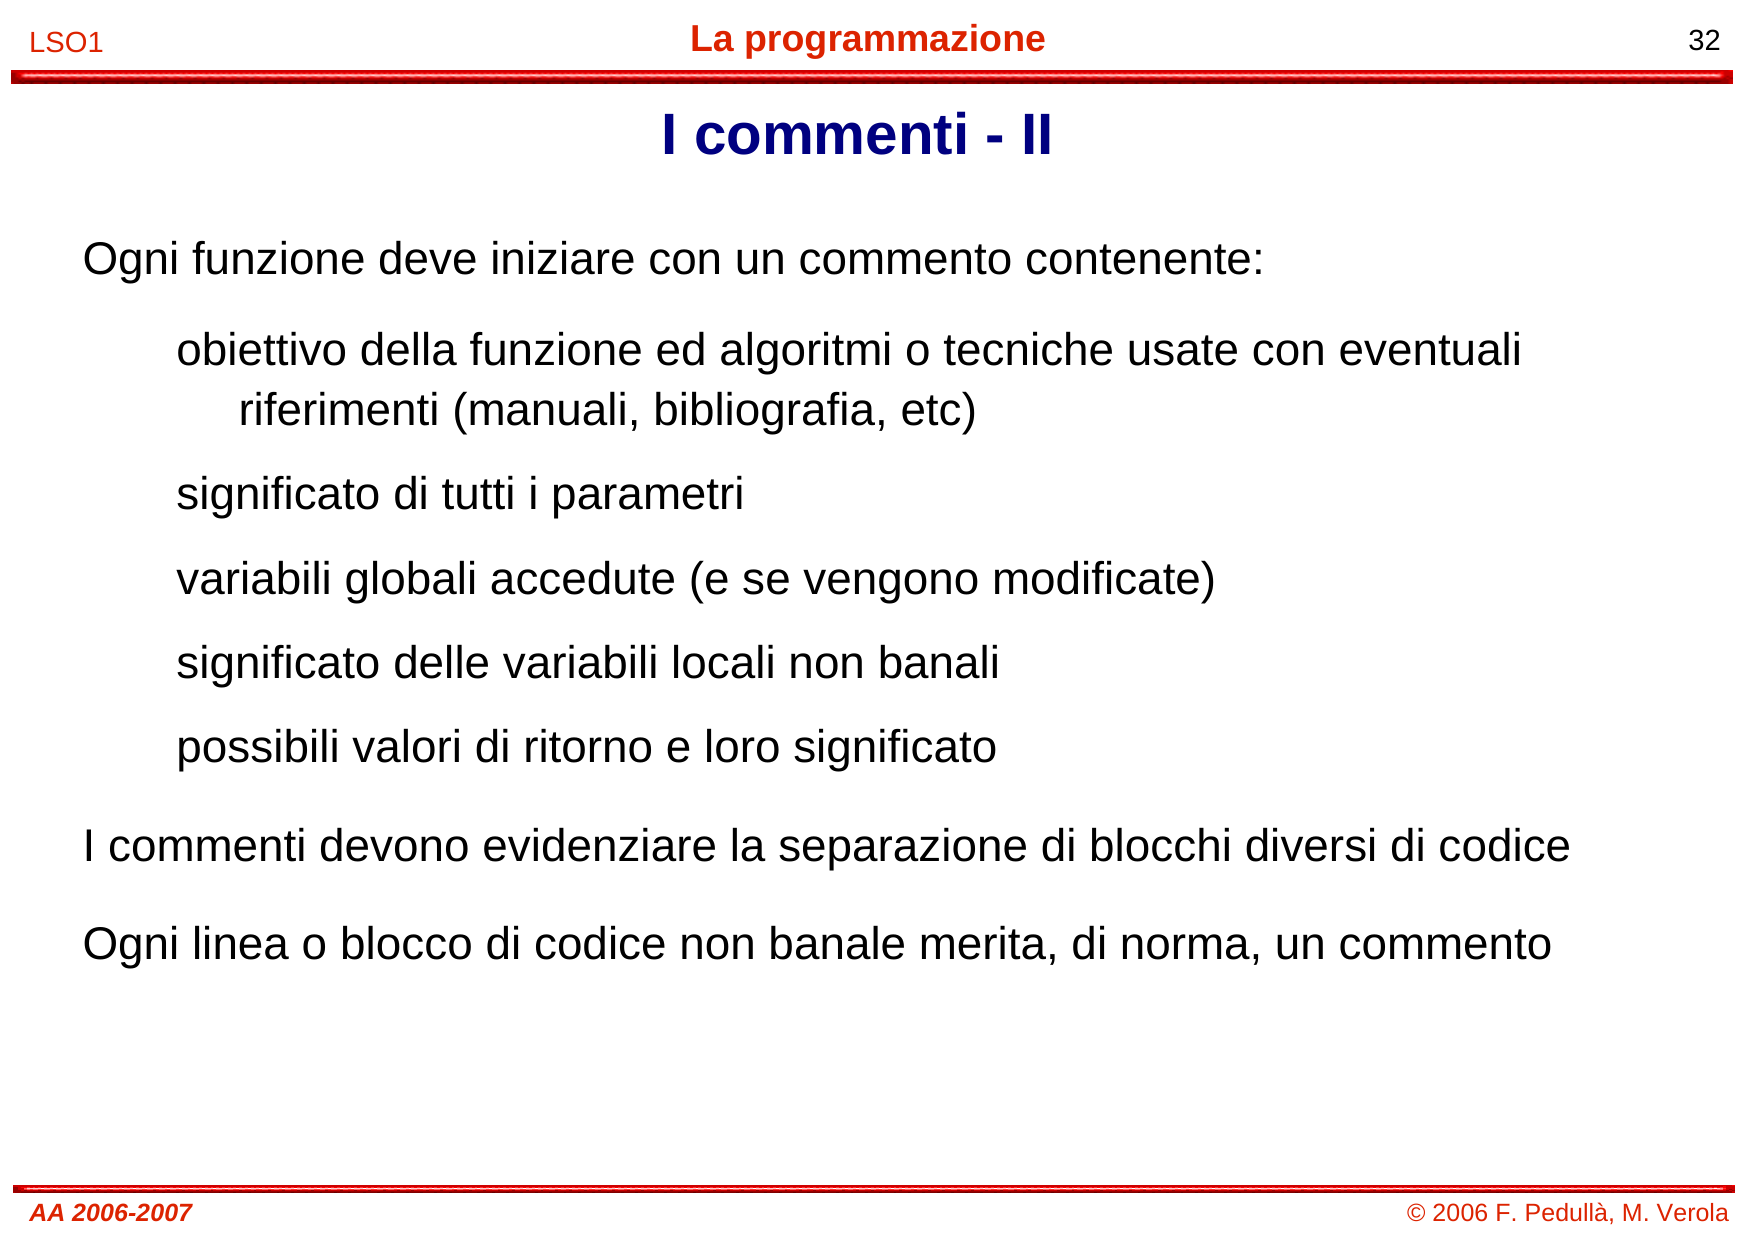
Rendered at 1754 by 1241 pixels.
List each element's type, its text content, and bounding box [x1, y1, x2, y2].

text_box I commenti - II [386, 98, 1330, 187]
picture [13, 1185, 1735, 1193]
list Ogni funzione deve iniziare con un commento contenente: obiettivo della funzione ed algoritmi o tecniche usate con eventuali riferimenti (manuali, bibliografia, etc) significato di tutti i parametri variabili globali accedute (e se vengono modificate) significato delle variabili locali non banali possibili valori di ritorno e loro significato I commenti devono evidenziare la separazione di blocchi diversi di codice Ogni linea o blocco di codice non banale merita, di norma, un commento [82, 233, 1605, 1088]
picture [11, 70, 1733, 84]
